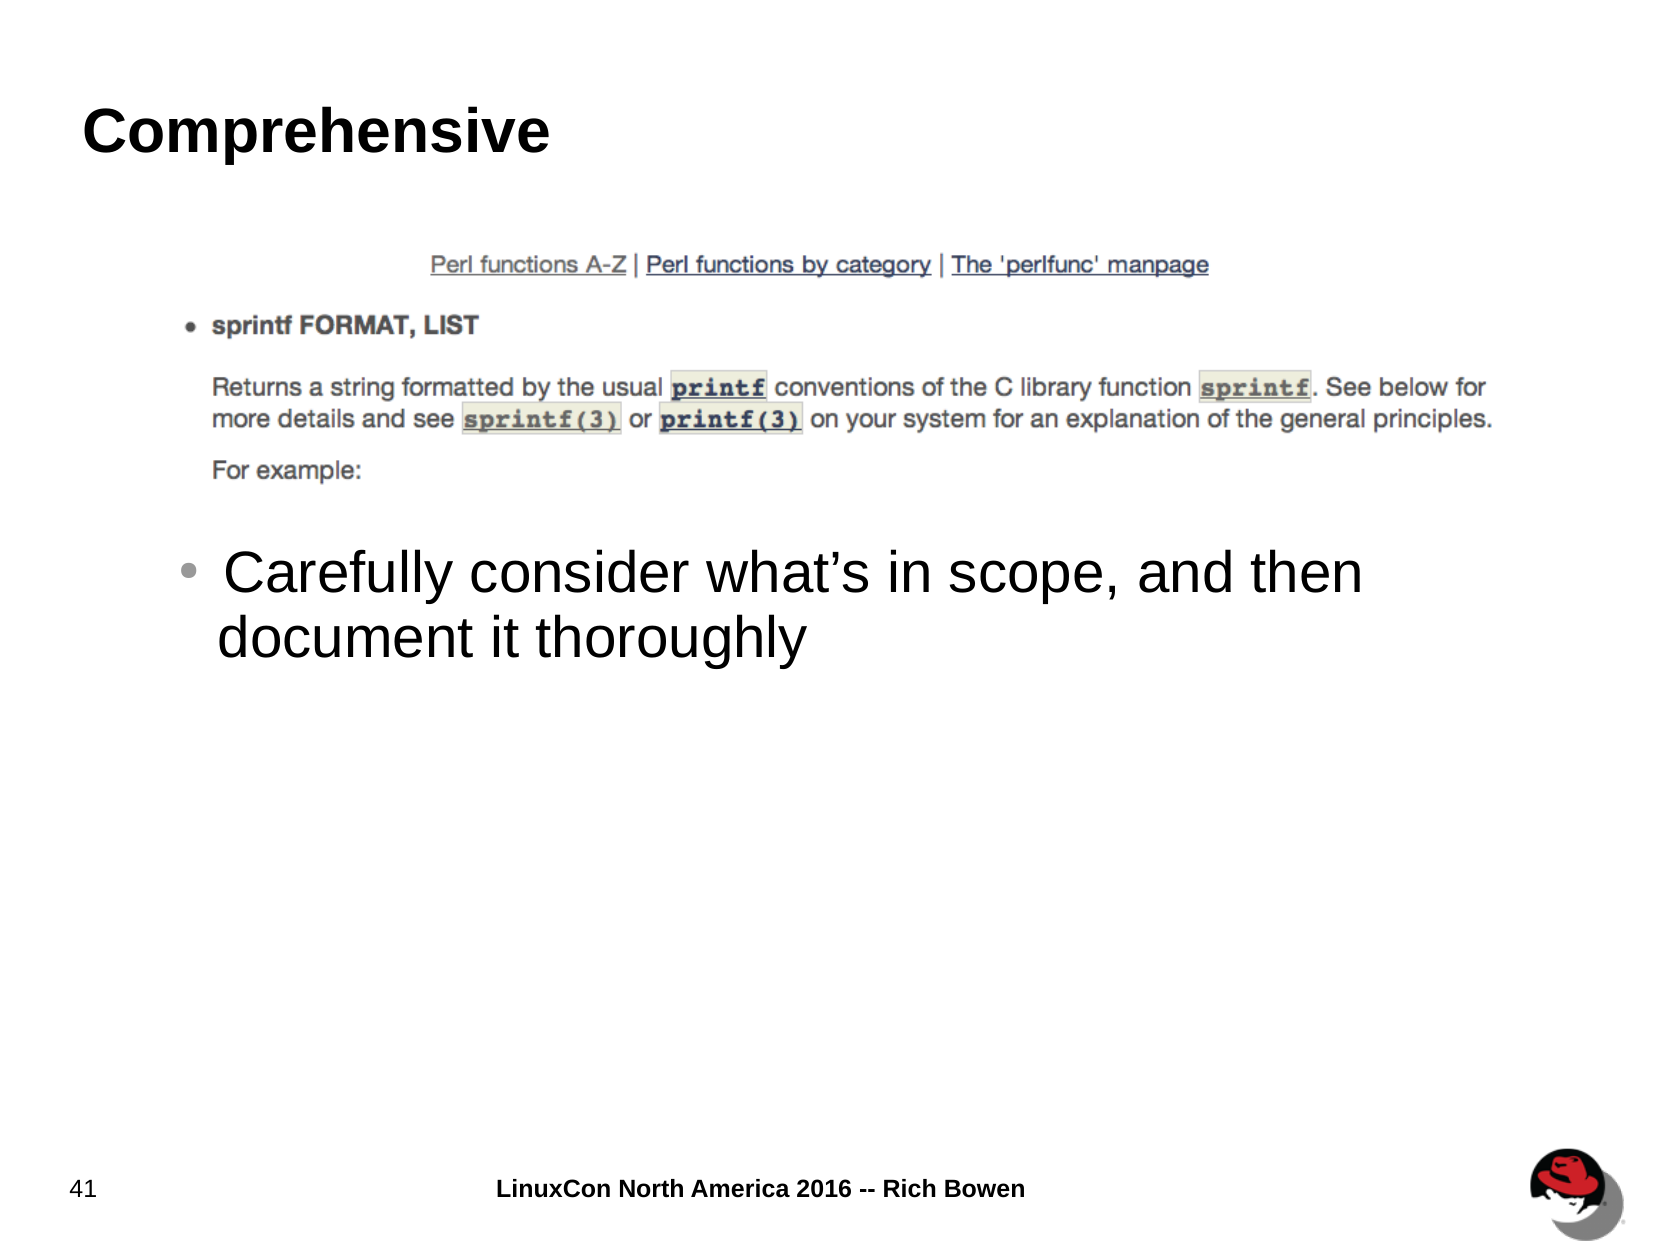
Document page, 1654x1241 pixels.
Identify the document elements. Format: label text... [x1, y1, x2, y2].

list Carefully consider what’s in scope, and then document it thoroughly [86, 540, 1576, 1039]
picture [145, 224, 1516, 515]
picture [1529, 1146, 1613, 1224]
title Comprehensive [82, 37, 1571, 226]
